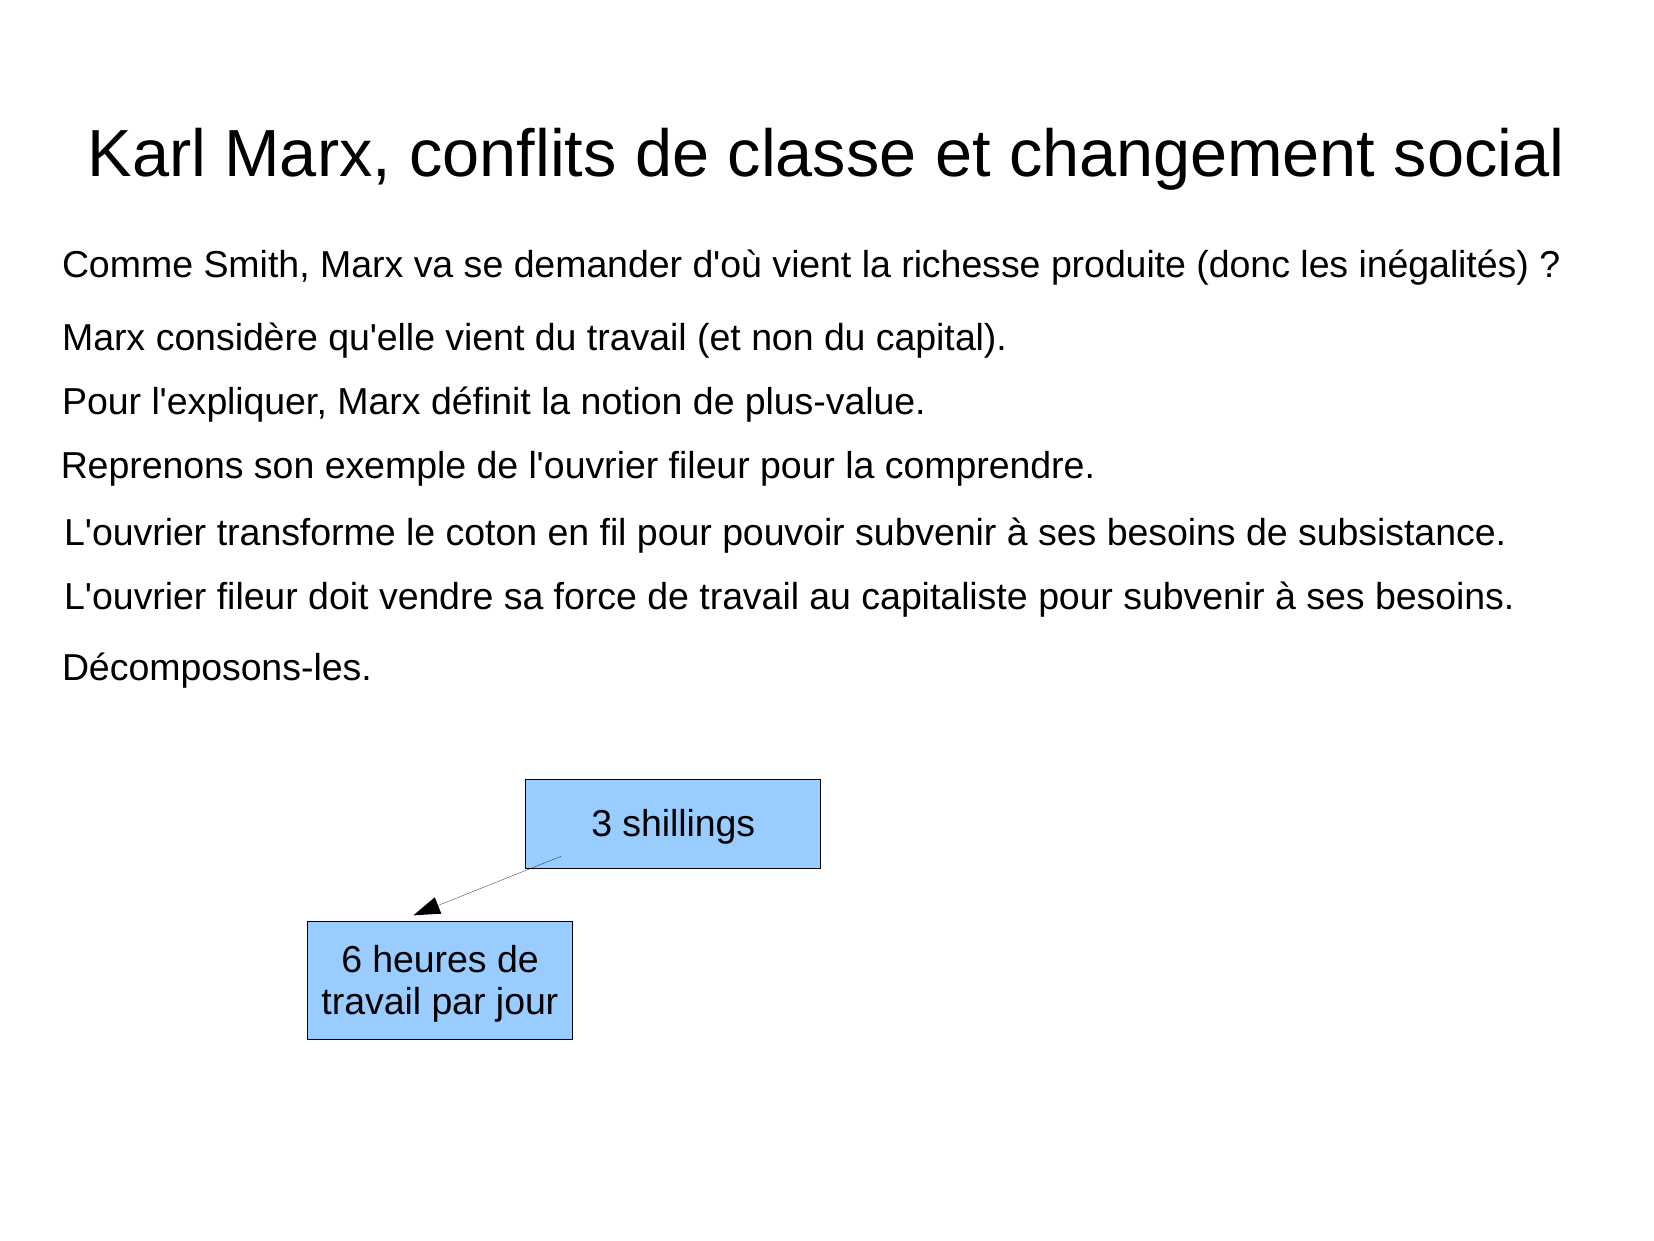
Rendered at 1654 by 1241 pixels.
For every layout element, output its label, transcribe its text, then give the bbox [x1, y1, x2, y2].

text_box Marx considère qu'elle vient du travail (et non du capital). [47, 308, 1025, 366]
text_box L'ouvrier fileur doit vendre sa force de travail au capitaliste pour subvenir à ses besoins. [49, 568, 1542, 626]
text_box 3 shillings [525, 779, 821, 869]
text_box Reprenons son exemple de l'ouvrier fileur pour la comprendre. [46, 437, 1123, 494]
text_box Pour l'expliquer, Marx définit la notion de plus-value. [47, 373, 943, 431]
text_box 6 heures de travail par jour [307, 921, 573, 1040]
title Karl Marx, conflits de classe et changement social [82, 56, 1571, 236]
text_box Comme Smith, Marx va se demander d'où vient la richesse produite (donc les inégalités) ? [47, 236, 1579, 294]
text_box L'ouvrier transforme le coton en fil pour pouvoir subvenir à ses besoins de subsistance. [49, 503, 1542, 561]
text_box Décomposons-les. [47, 638, 388, 696]
